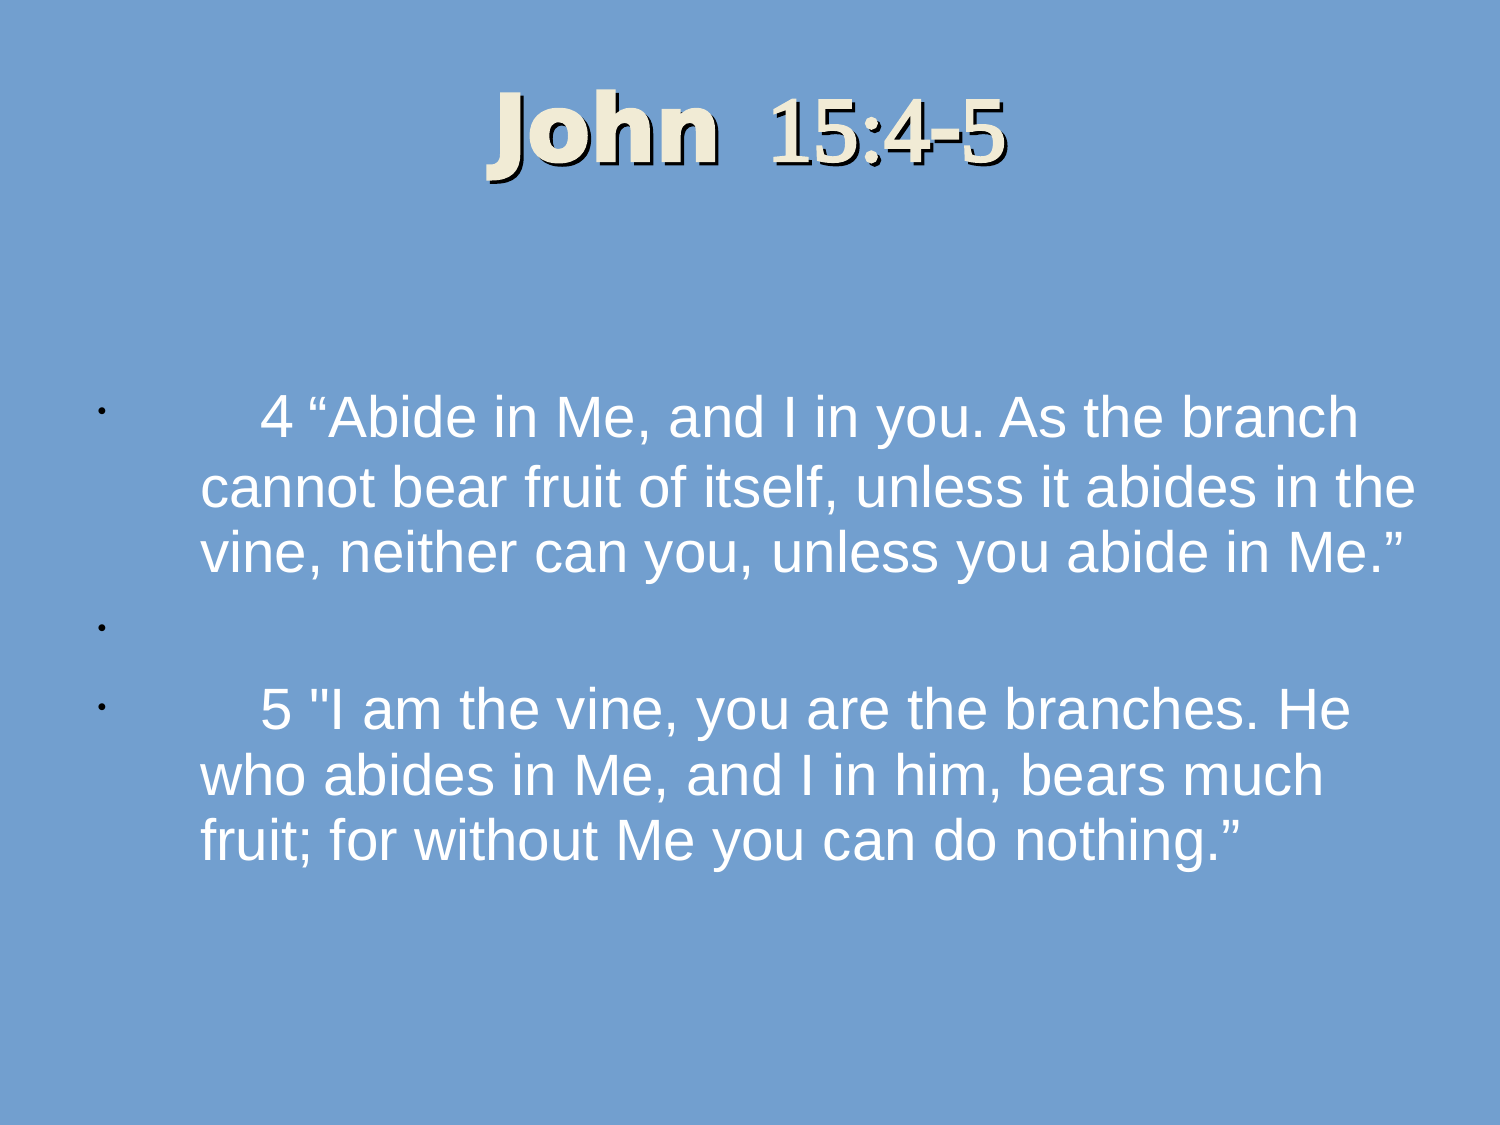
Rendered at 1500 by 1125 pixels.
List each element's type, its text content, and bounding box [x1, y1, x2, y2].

list 4 “Abide in Me, and I in you. As the branch cannot bear fruit of itself, unless it abides in the vine, neither can you, unless you abide in Me.” 5 "I am the vine, you are the branches. He who abides in Me, and I in him, bears much fruit; for without Me you can do nothing.” [75, 375, 1426, 1125]
title John 15:4-5 [75, 44, 1426, 233]
